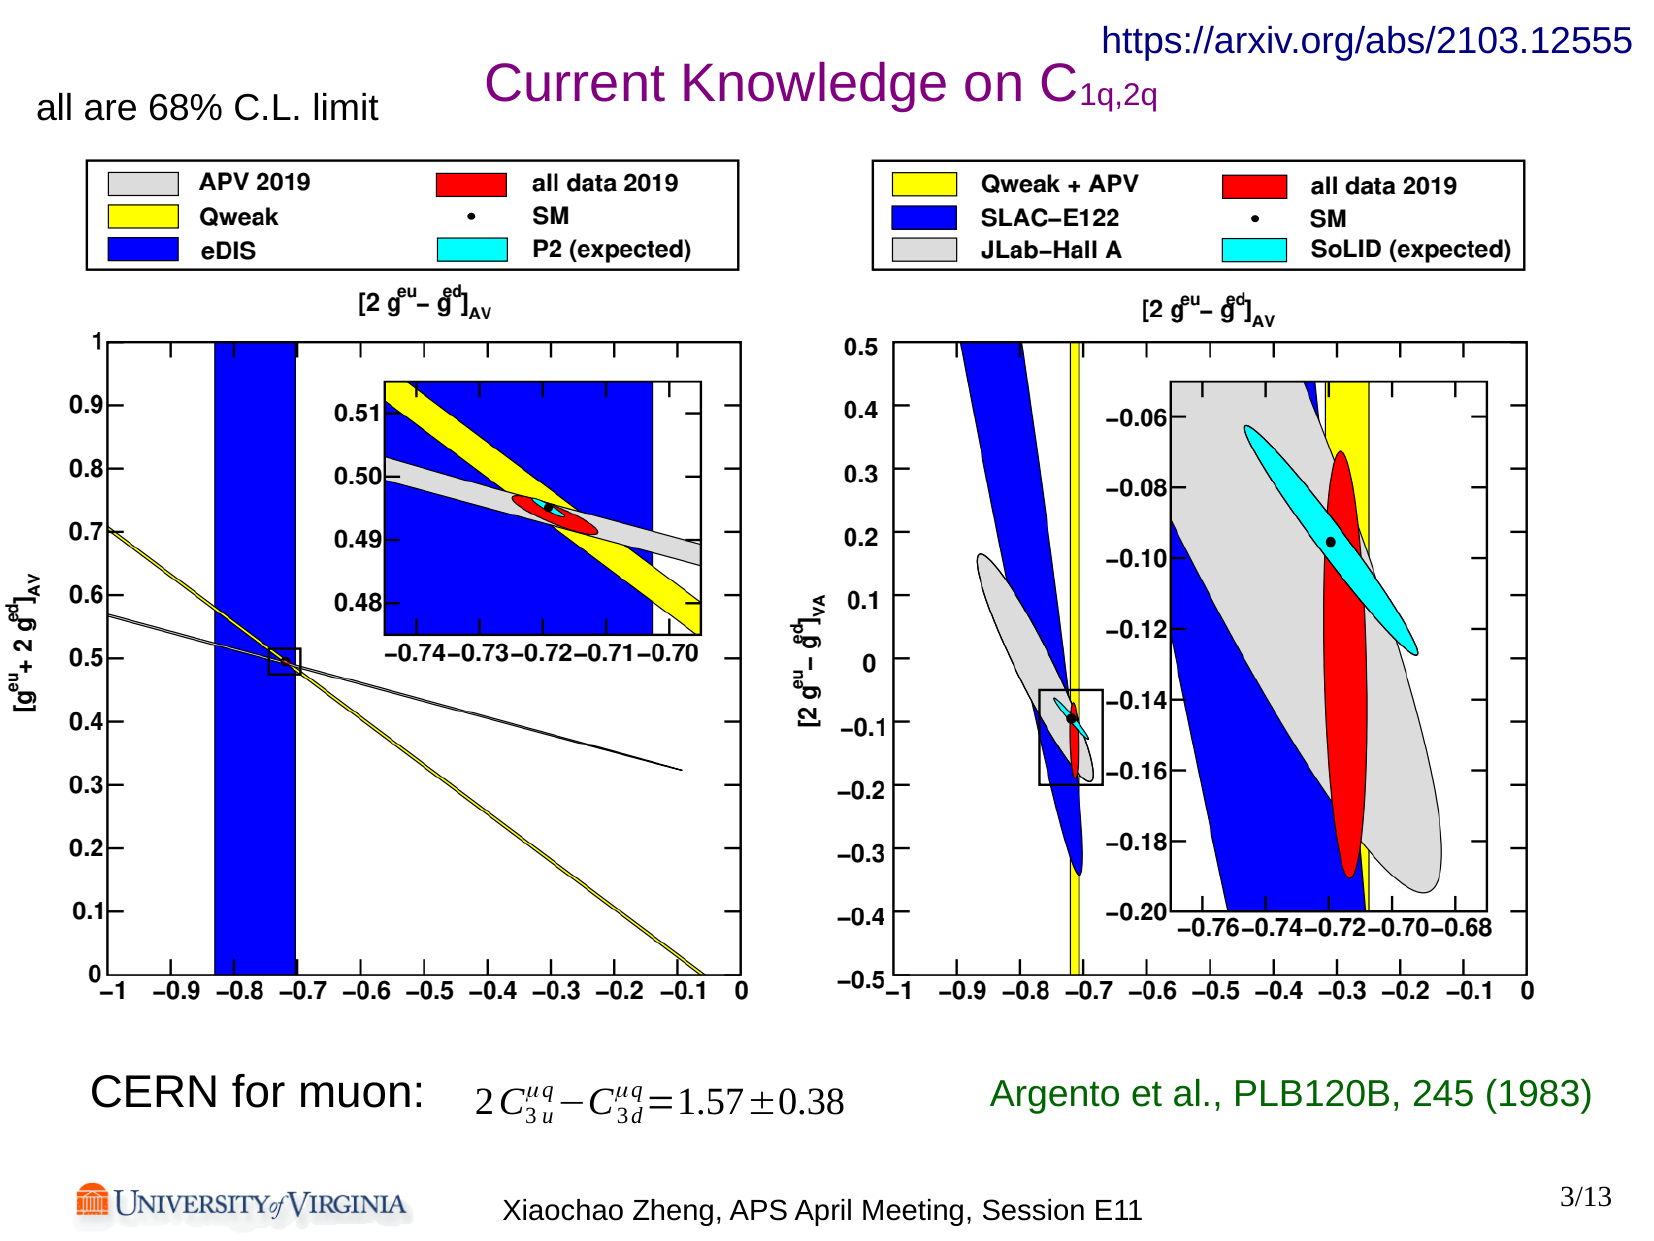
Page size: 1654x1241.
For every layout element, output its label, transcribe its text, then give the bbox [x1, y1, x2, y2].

title Current Knowledge on C1q,2q [67, 30, 1575, 136]
text_box all are 68% C.L. limit [36, 86, 419, 129]
picture [53, 1165, 427, 1241]
text_box Argento et al., PLB120B, 245 (1983) [975, 1064, 1613, 1131]
chart [465, 1075, 857, 1130]
picture [786, 152, 1537, 1008]
text_box https://arxiv.org/abs/2103.12555 [1086, 11, 1651, 65]
text_box CERN for muon: [75, 1058, 1351, 1126]
picture [0, 152, 751, 1008]
